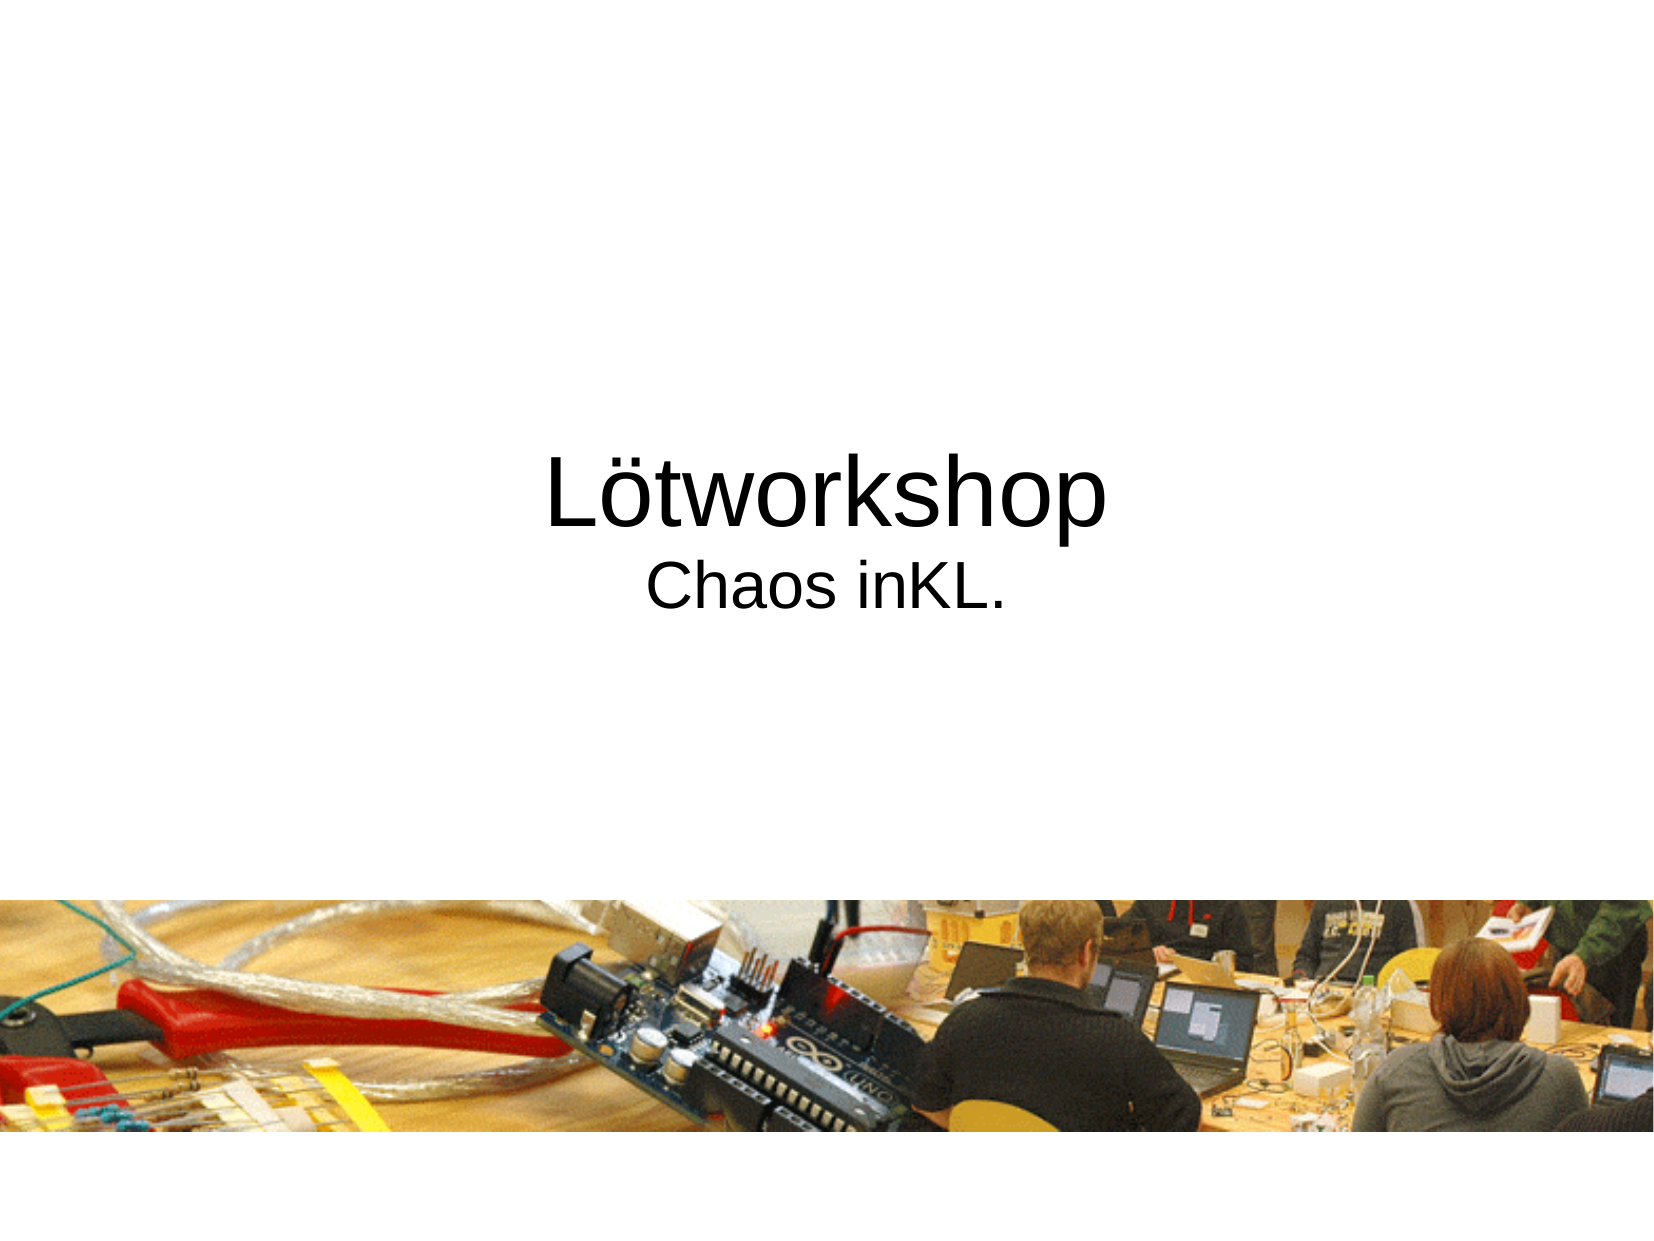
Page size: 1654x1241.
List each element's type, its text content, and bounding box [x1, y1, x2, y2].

picture [0, 900, 1654, 1132]
subtitle Lötworkshop Chaos inKL. [82, 49, 1571, 900]
